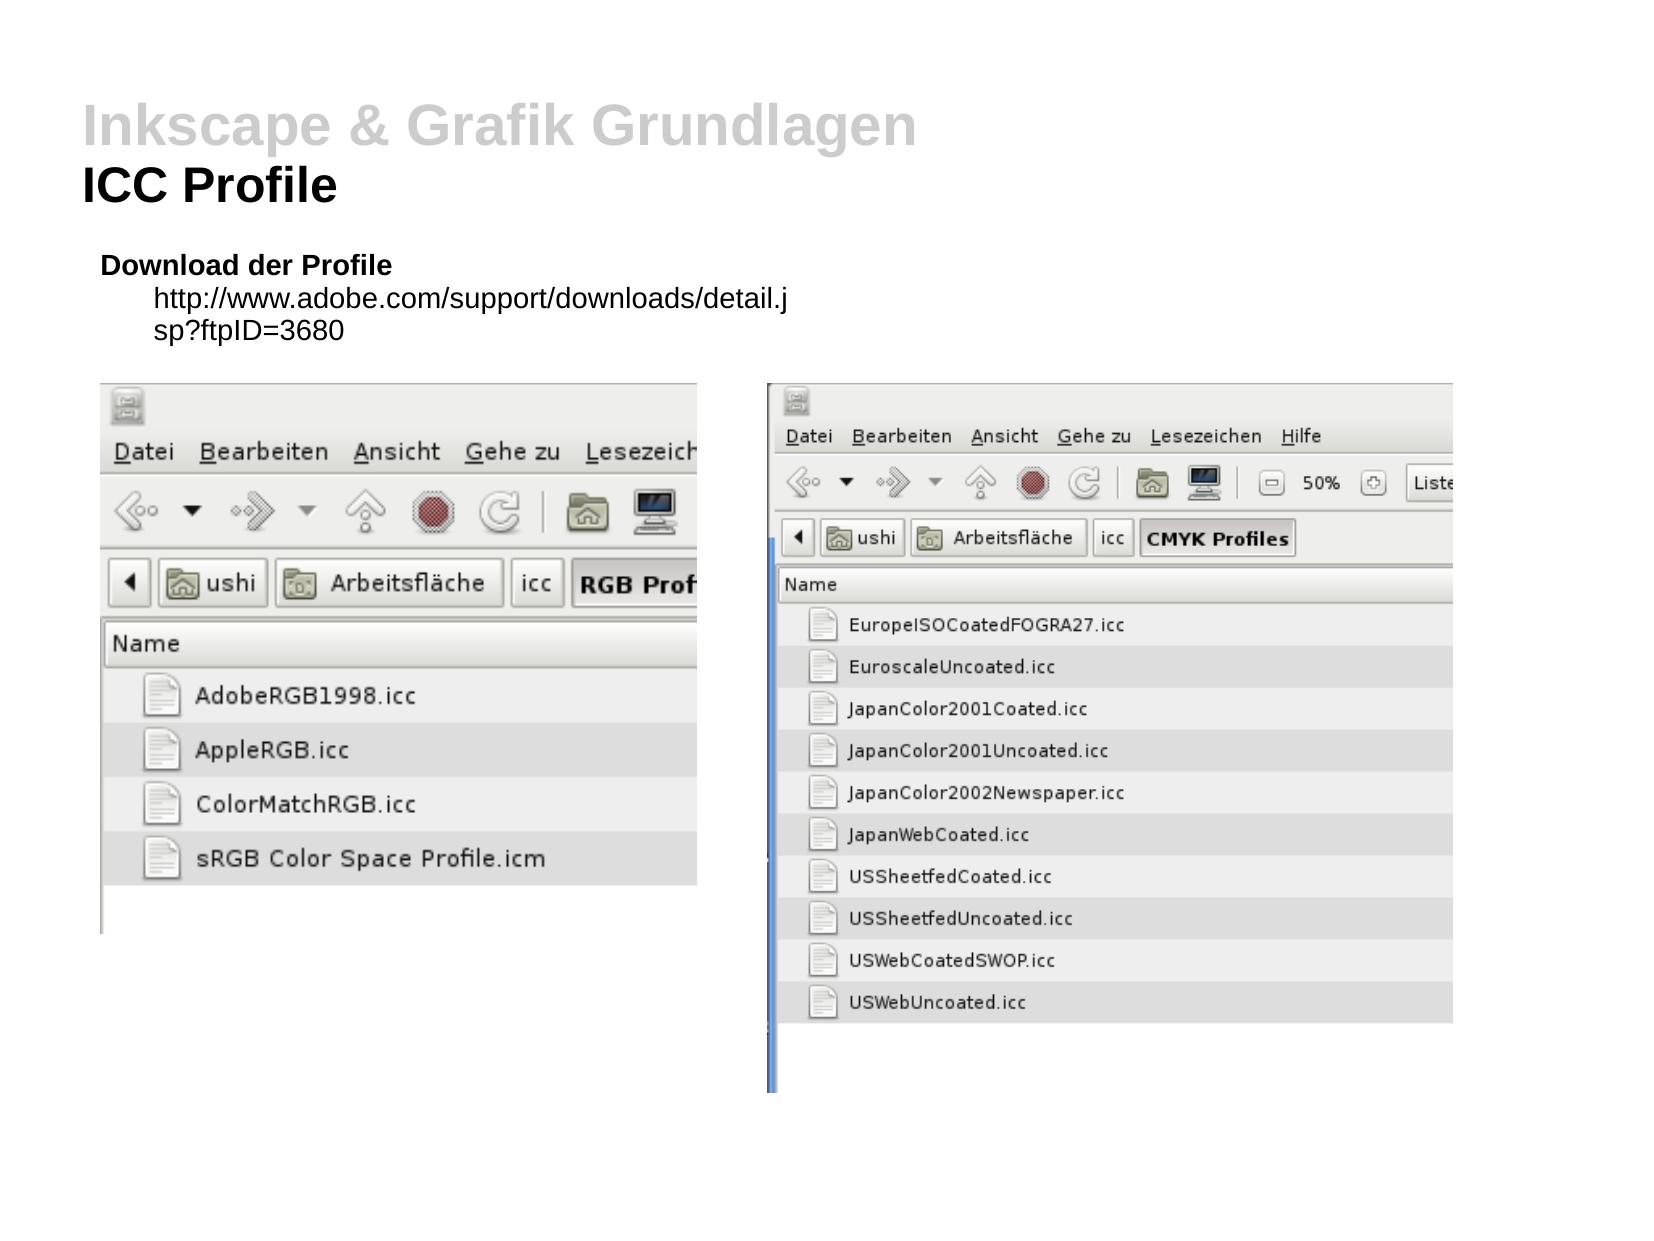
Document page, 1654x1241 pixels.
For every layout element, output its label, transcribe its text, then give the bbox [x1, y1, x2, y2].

picture [767, 383, 1453, 1093]
list Download der Profile http://www.adobe.com/support/downloads/detail.jsp?ftpID=3680 [82, 248, 798, 1140]
picture [100, 383, 697, 934]
title Inkscape & Grafik Grundlagen ICC Profile [82, 49, 1571, 257]
